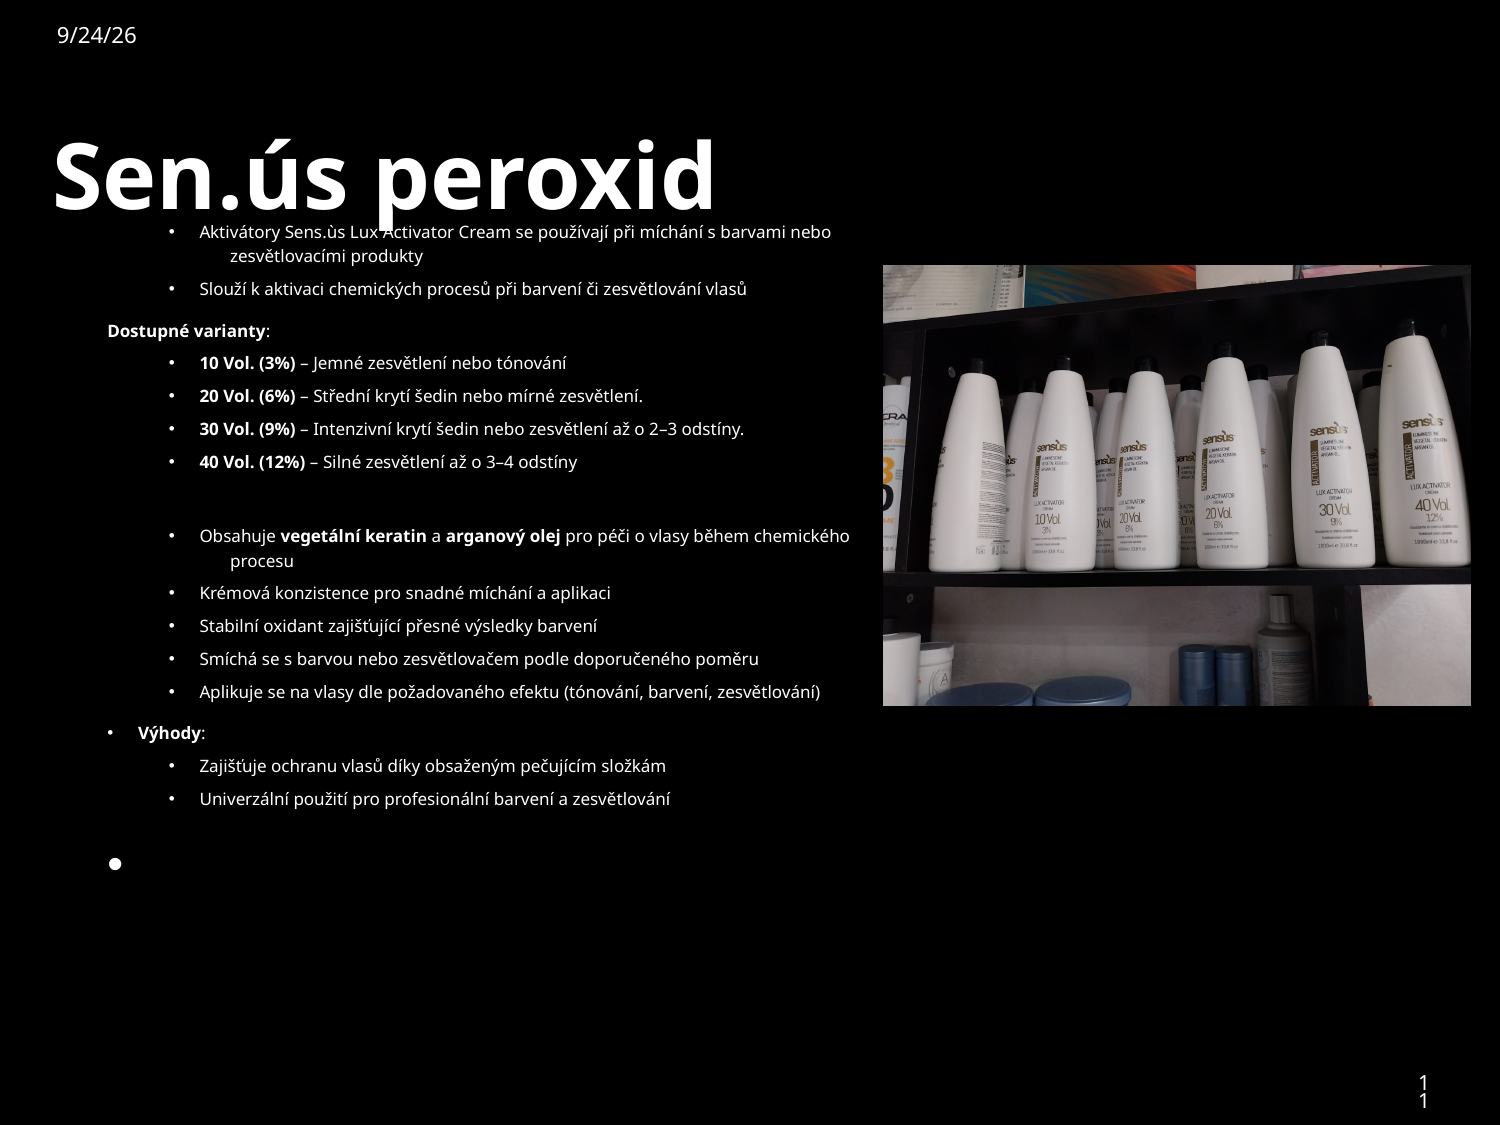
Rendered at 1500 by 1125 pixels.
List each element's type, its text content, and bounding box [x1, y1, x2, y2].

title Sen.ús peroxid [37, 123, 1372, 338]
text_box [903, 1053, 1456, 1114]
text_box 1/26/2026 [41, 10, 380, 63]
picture [883, 265, 1471, 706]
list Aktivátory Sens.ùs Lux Activator Cream se používají při míchání s barvami nebo zesvětlovacími produkty Slouží k aktivaci chemických procesů při barvení či zesvětlování vlasů Dostupné varianty: 10 Vol. (3%) – Jemné zesvětlení nebo tónování 20 Vol. (6%) – Střední krytí šedin nebo mírné zesvětlení. 30 Vol. (9%) – Intenzivní krytí šedin nebo zesvětlení až o 2–3 odstíny. 40 Vol. (12%) – Silné zesvětlení až o 3–4 odstíny Obsahuje vegetální keratin a arganový olej pro péči o vlasy během chemického procesu Krémová konzistence pro snadné míchání a aplikaci Stabilní oxidant zajišťující přesné výsledky barvení Smíchá se s barvou nebo zesvětlovačem podle doporučeného poměru Aplikuje se na vlasy dle požadovaného efektu (tónování, barvení, zesvětlování) Výhody: Zajišťuje ochranu vlasů díky obsaženým pečujícím složkám Univerzální použití pro profesionální barvení a zesvětlování [92, 147, 884, 820]
